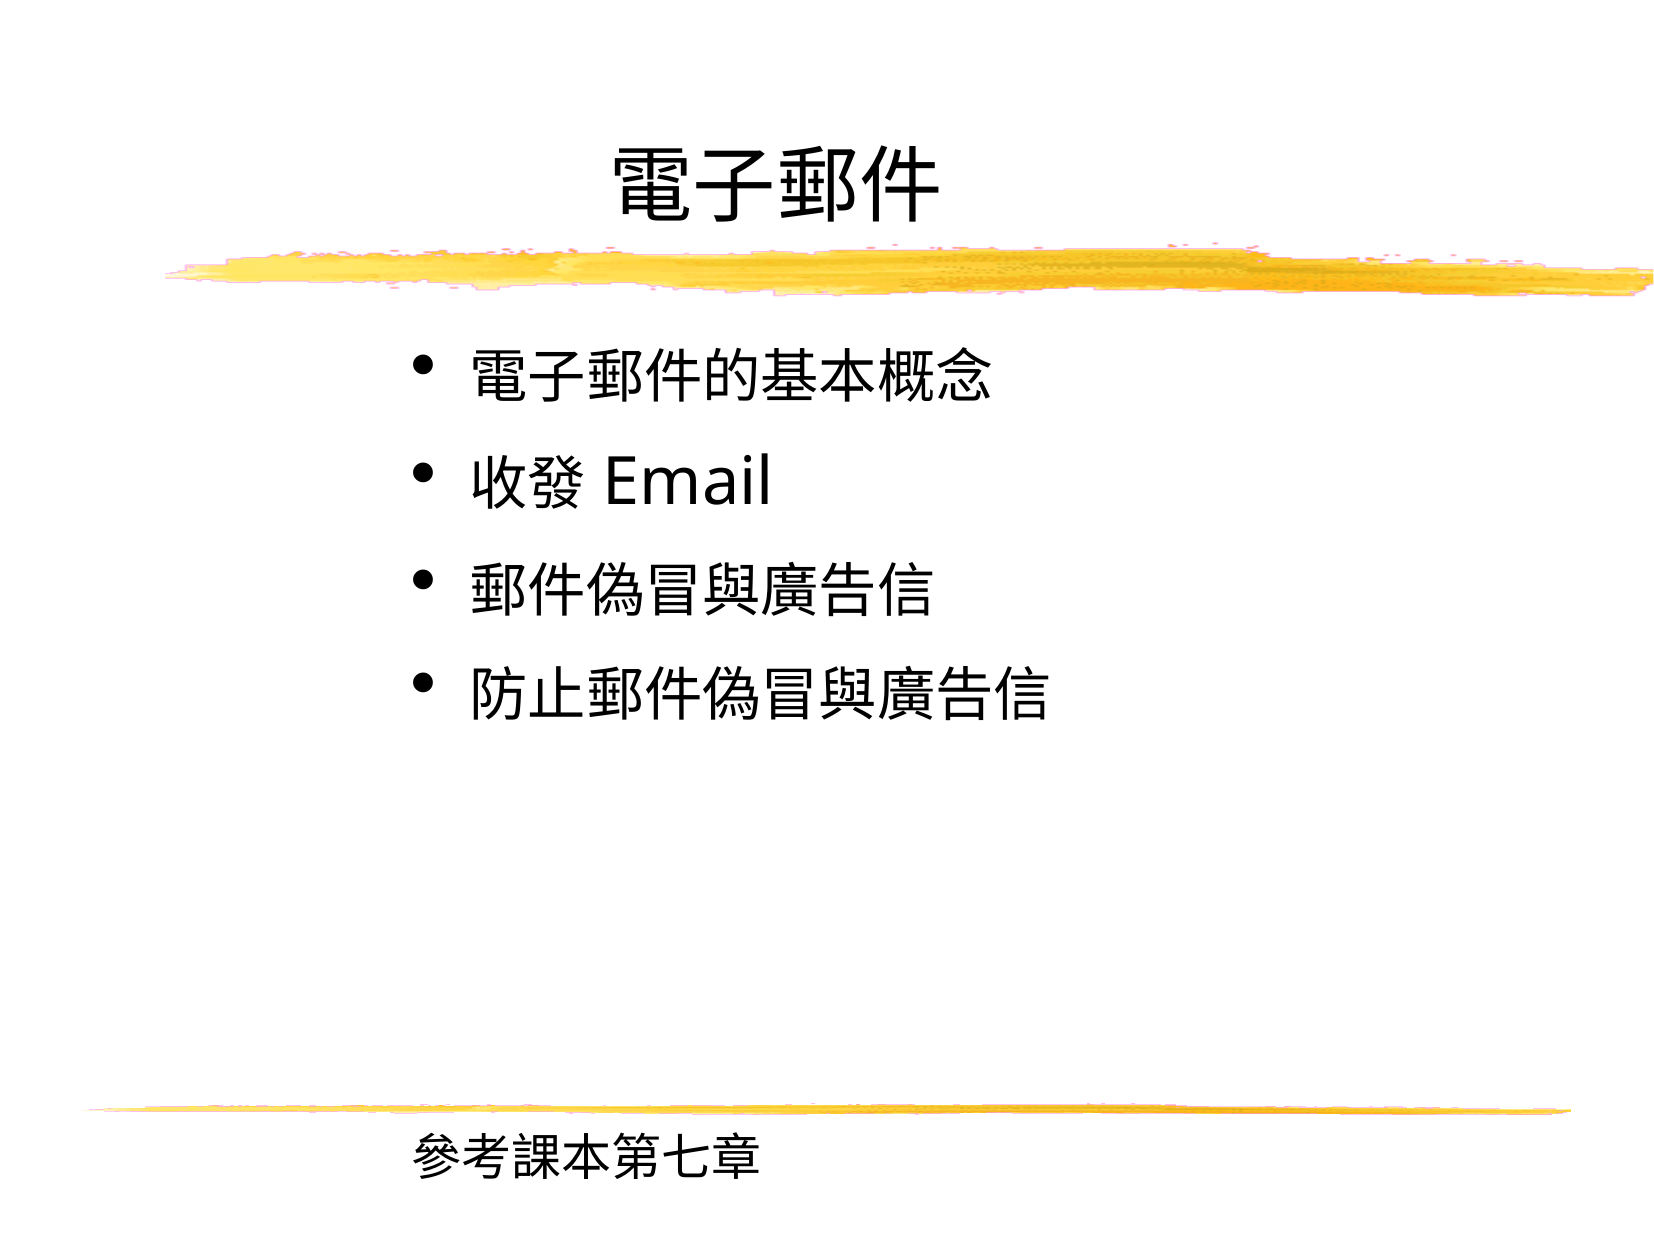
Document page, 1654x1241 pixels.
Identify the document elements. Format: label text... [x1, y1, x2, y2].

picture [165, 237, 1654, 308]
picture [82, 1102, 1571, 1117]
list 電子郵件的基本概念 收發Email 郵件偽冒與廣告信 防止郵件偽冒與廣告信 [398, 316, 1388, 1077]
text_box 參考課本第七章 [396, 1109, 844, 1193]
title 電子郵件 [73, 25, 1479, 249]
